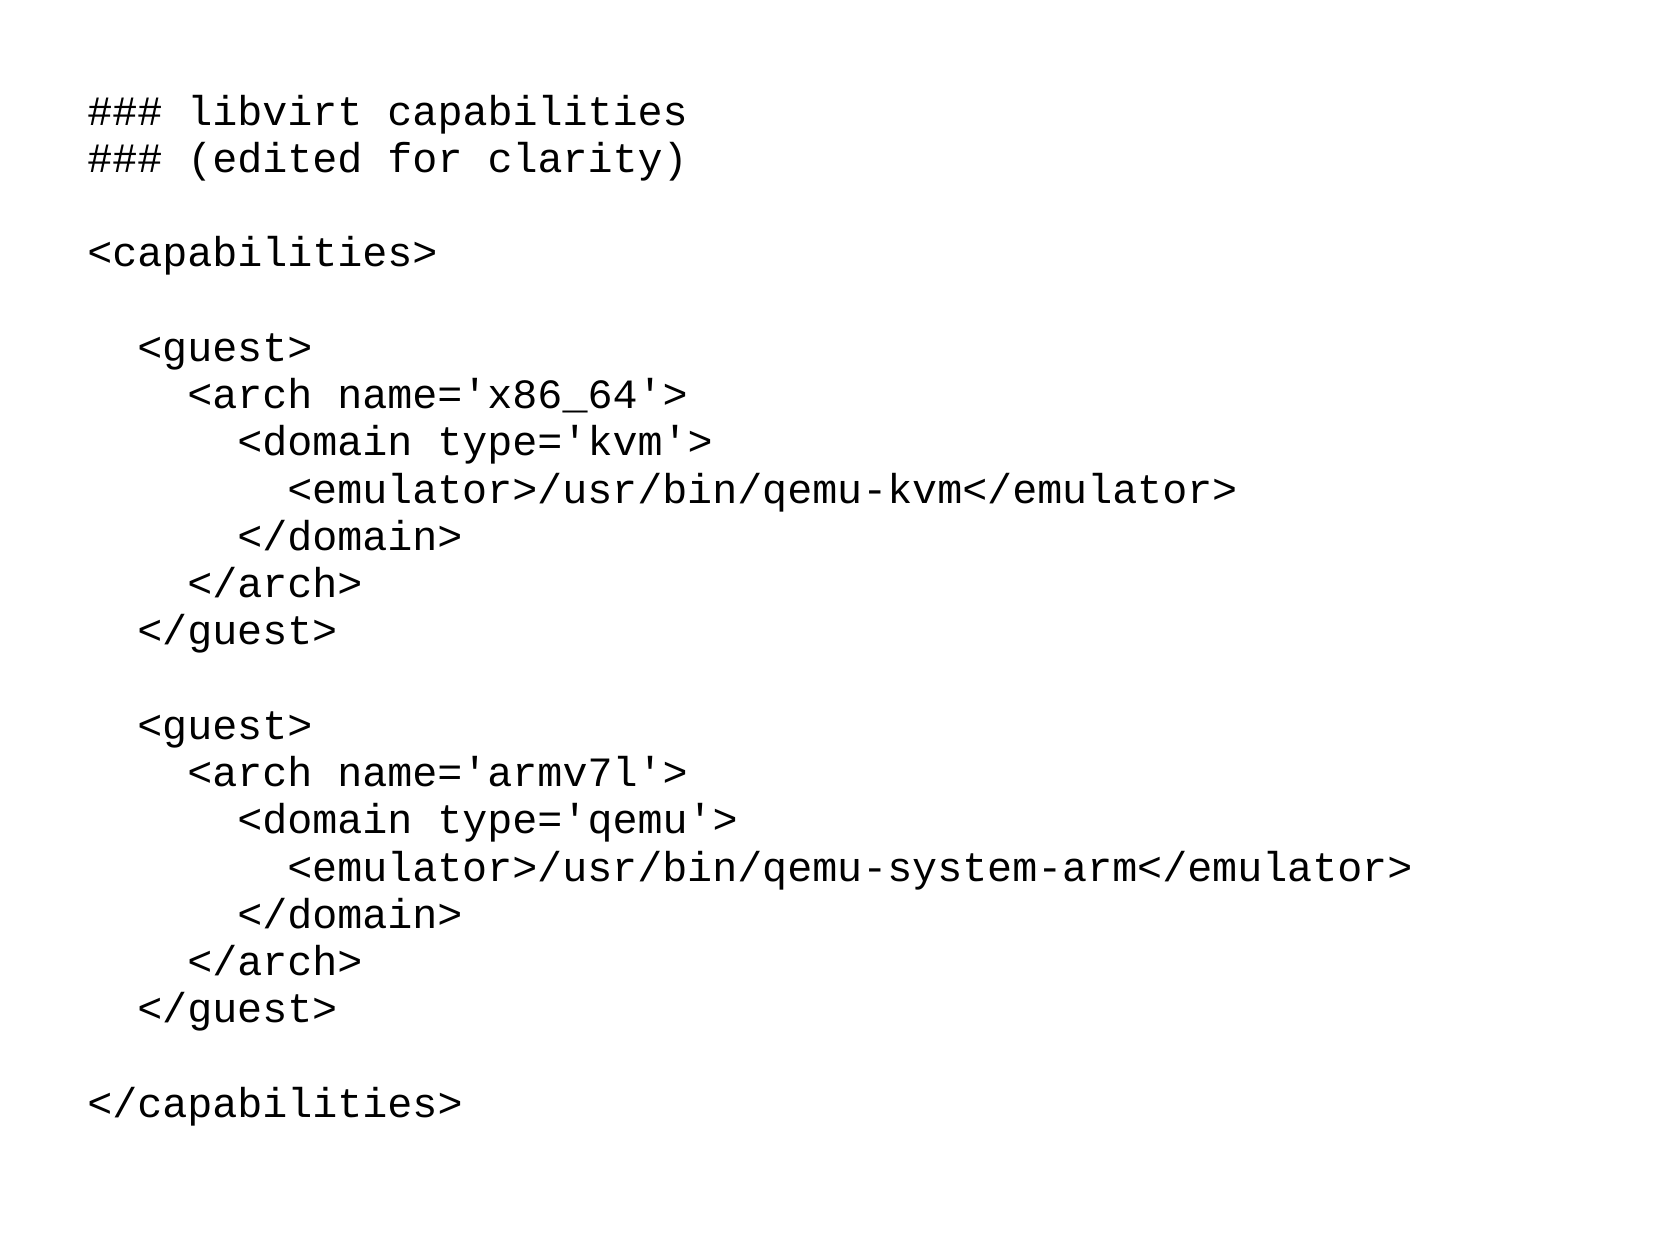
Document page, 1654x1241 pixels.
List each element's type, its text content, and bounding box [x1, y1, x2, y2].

text_box ### libvirt capabilities ### (edited for clarity) <capabilities> <guest> <arch name='x86_64'> <domain type='kvm'> <emulator>/usr/bin/qemu-kvm</emulator> </domain> </arch> </guest> <guest> <arch name='armv7l'> <domain type='qemu'> <emulator>/usr/bin/qemu-system-arm</emulator> </domain> </arch> </guest> </capabilities> [72, 35, 1573, 1221]
